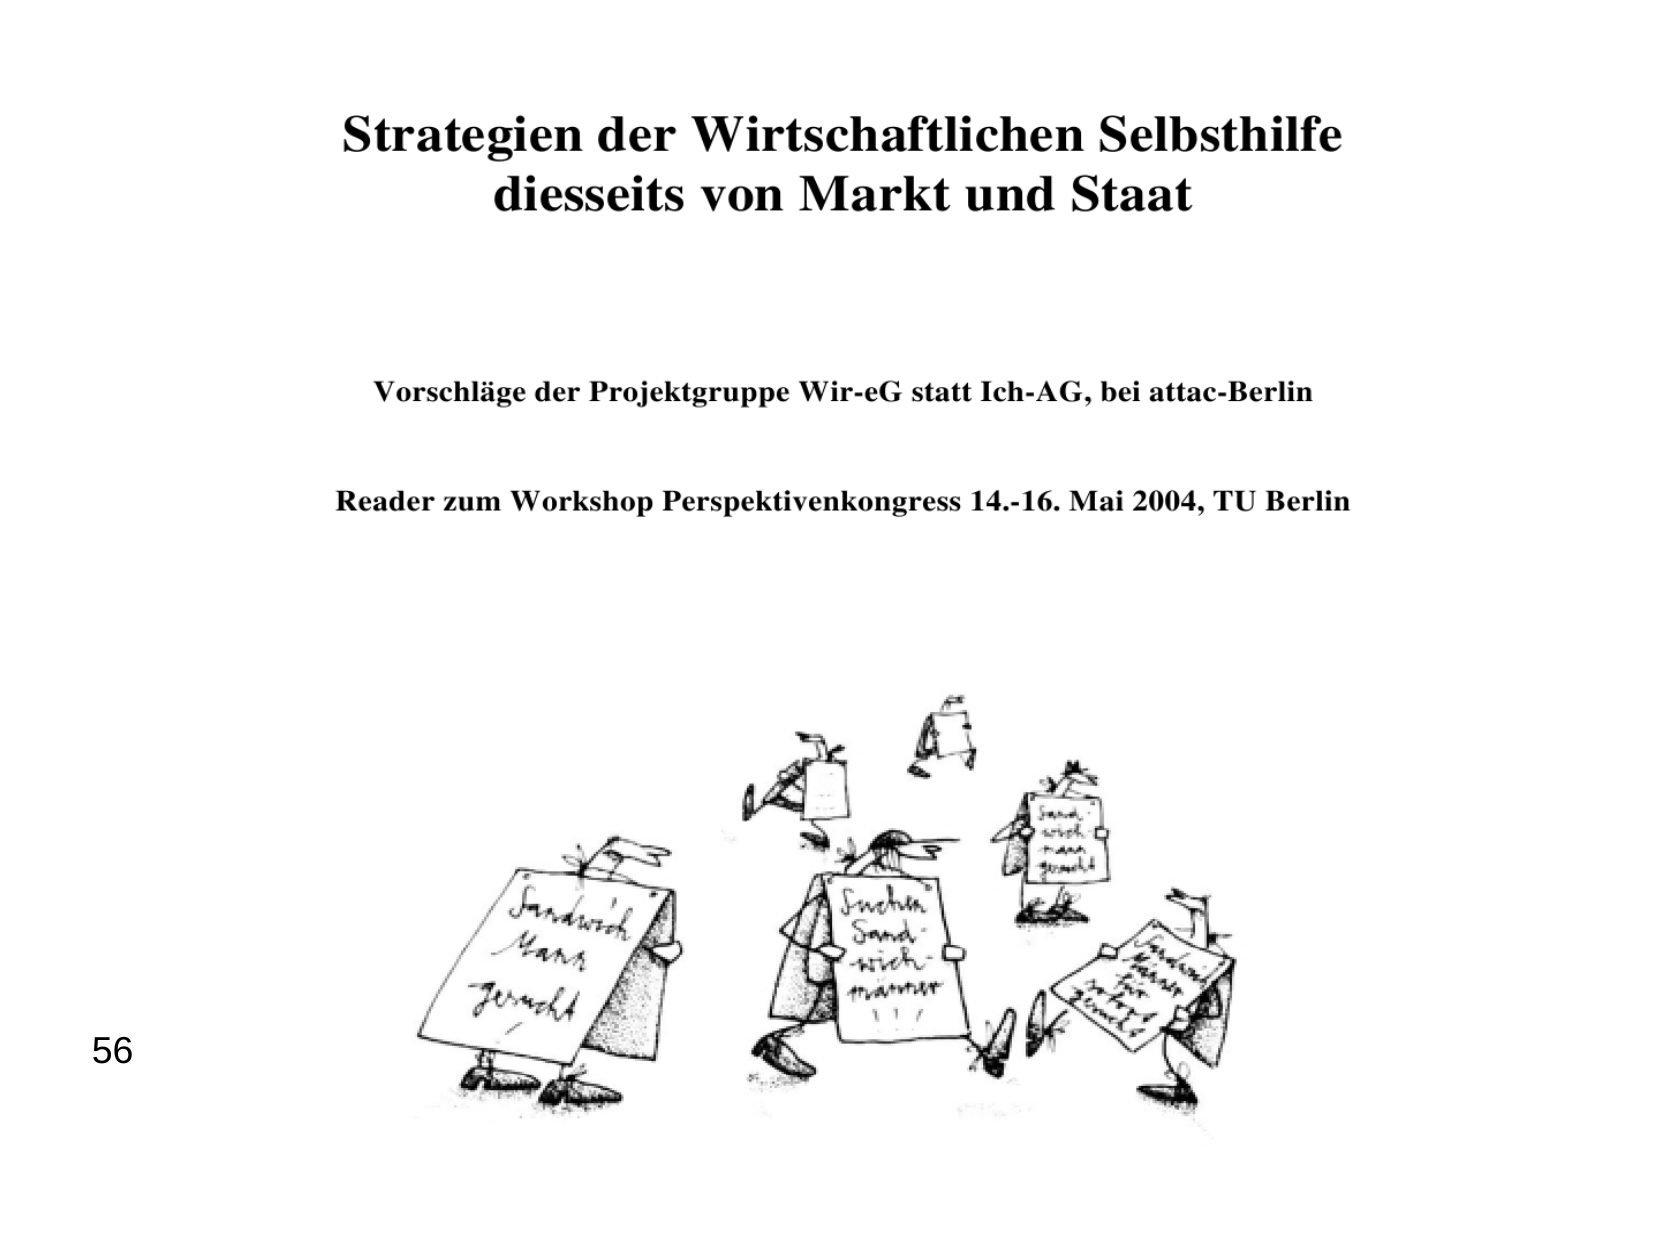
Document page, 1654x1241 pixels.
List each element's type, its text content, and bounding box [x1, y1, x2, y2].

text_box <Nummer> [77, 1022, 295, 1093]
picture [279, 88, 1375, 1152]
